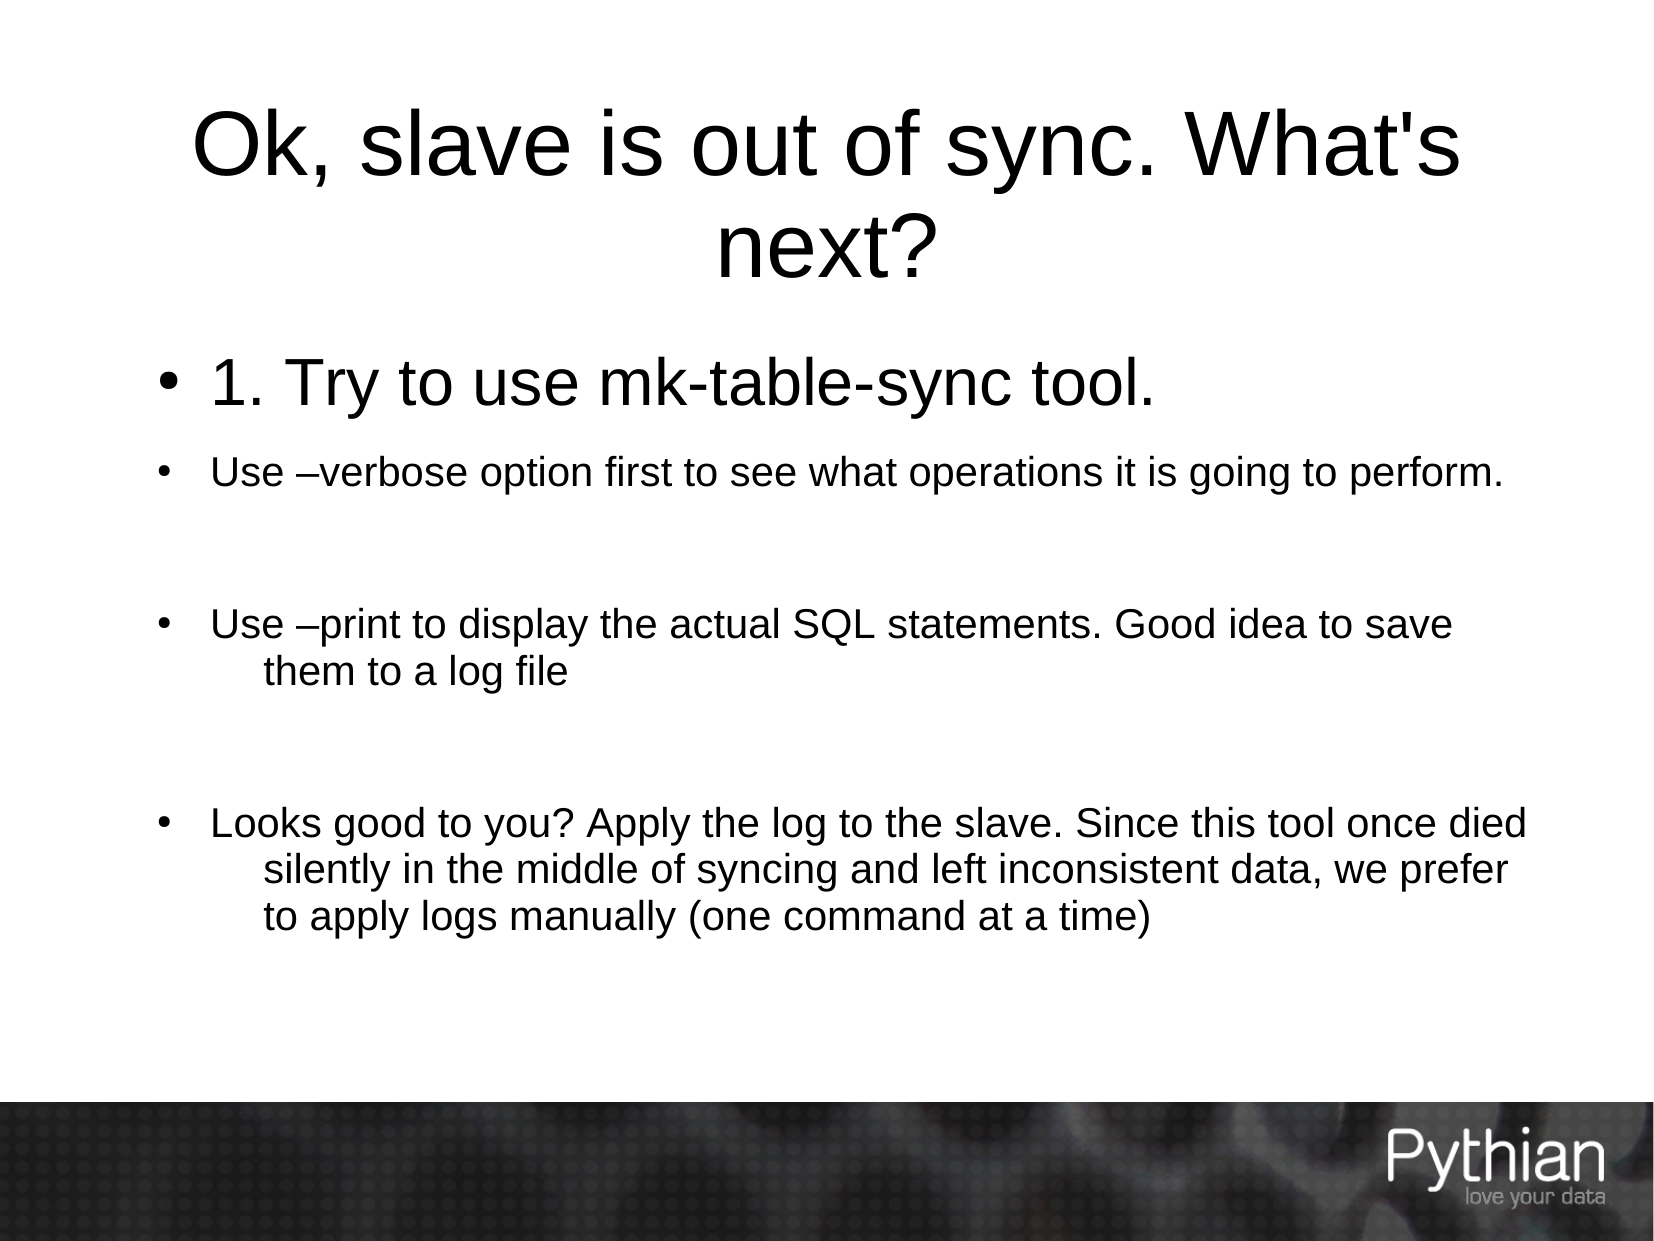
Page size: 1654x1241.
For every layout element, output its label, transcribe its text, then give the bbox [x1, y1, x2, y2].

picture [0, 1102, 1654, 1241]
title Ok, slave is out of sync. What's next? [121, 91, 1534, 299]
list 1. Try to use mk-table-sync tool. Use –verbose option first to see what operations it is going to perform. Use –print to display the actual SQL statements. Good idea to save them to a log file Looks good to you? Apply the log to the slave. Since this tool once died silently in the middle of syncing and left inconsistent data, we prefer to apply logs manually (one command at a time) [121, 344, 1534, 1127]
